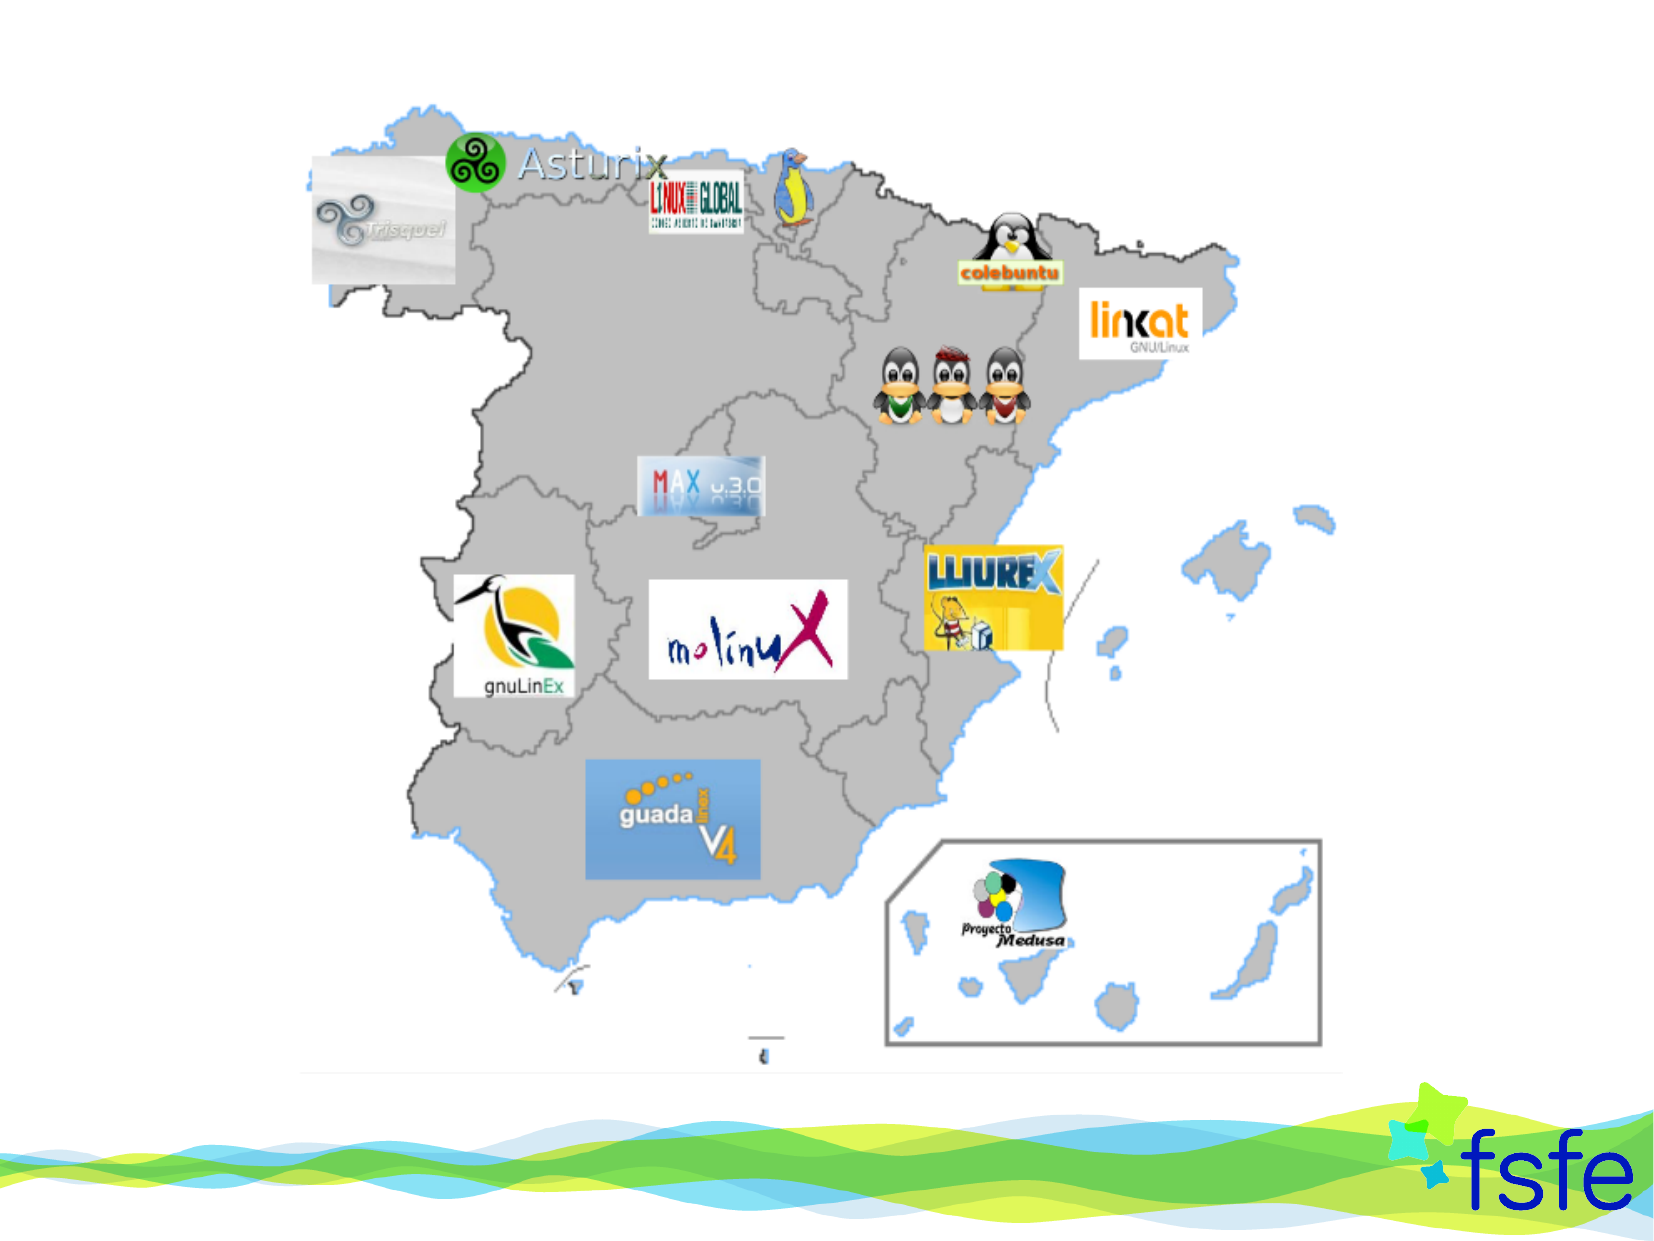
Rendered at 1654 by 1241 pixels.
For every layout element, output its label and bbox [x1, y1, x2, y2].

picture [299, 98, 1343, 1076]
picture [0, 1081, 1654, 1241]
